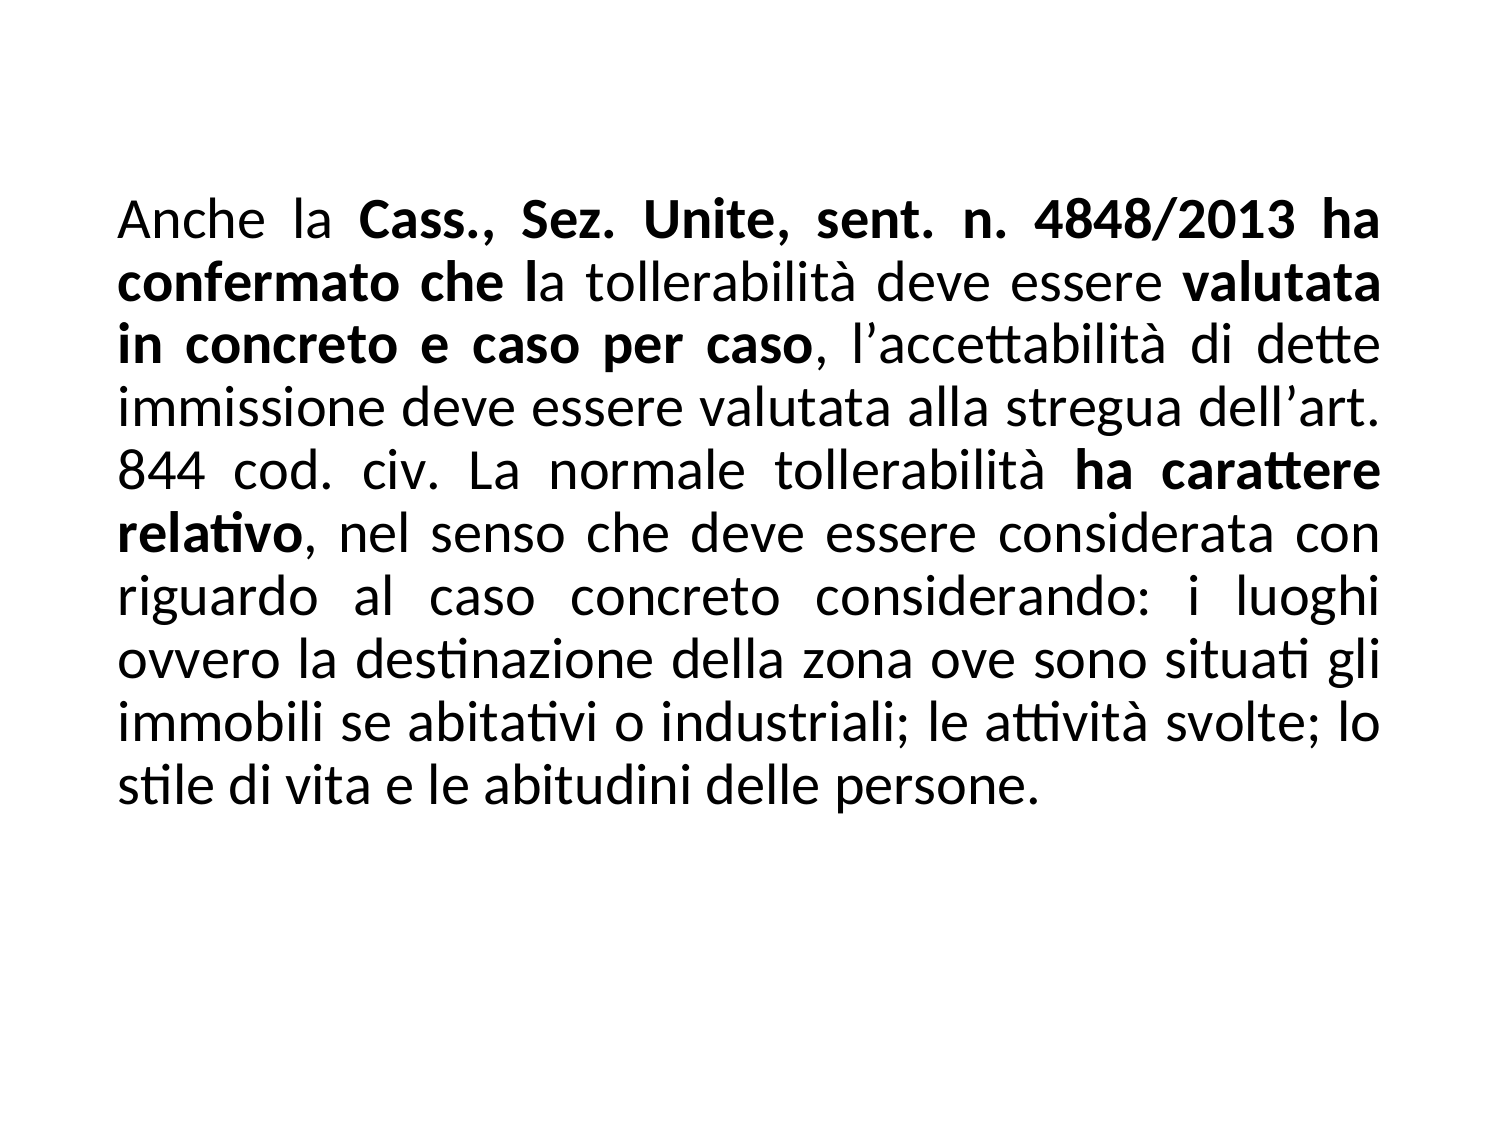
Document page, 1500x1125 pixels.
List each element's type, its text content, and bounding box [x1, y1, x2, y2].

list Anche la Cass., Sez. Unite, sent. n. 4848/2013 ha confermato che la tollerabilità deve essere valutata in concreto e caso per caso, l’accettabilità di dette immissione deve essere valutata alla stregua dell’art. 844 cod. civ. La normale tollerabilità ha carattere relativo, nel senso che deve essere considerata con riguardo al caso concreto considerando: i luoghi ovvero la destinazione della zona ove sono situati gli immobili se abitativi o industriali; le attività svolte; lo stile di vita e le abitudini delle persone. [103, 94, 1397, 1014]
